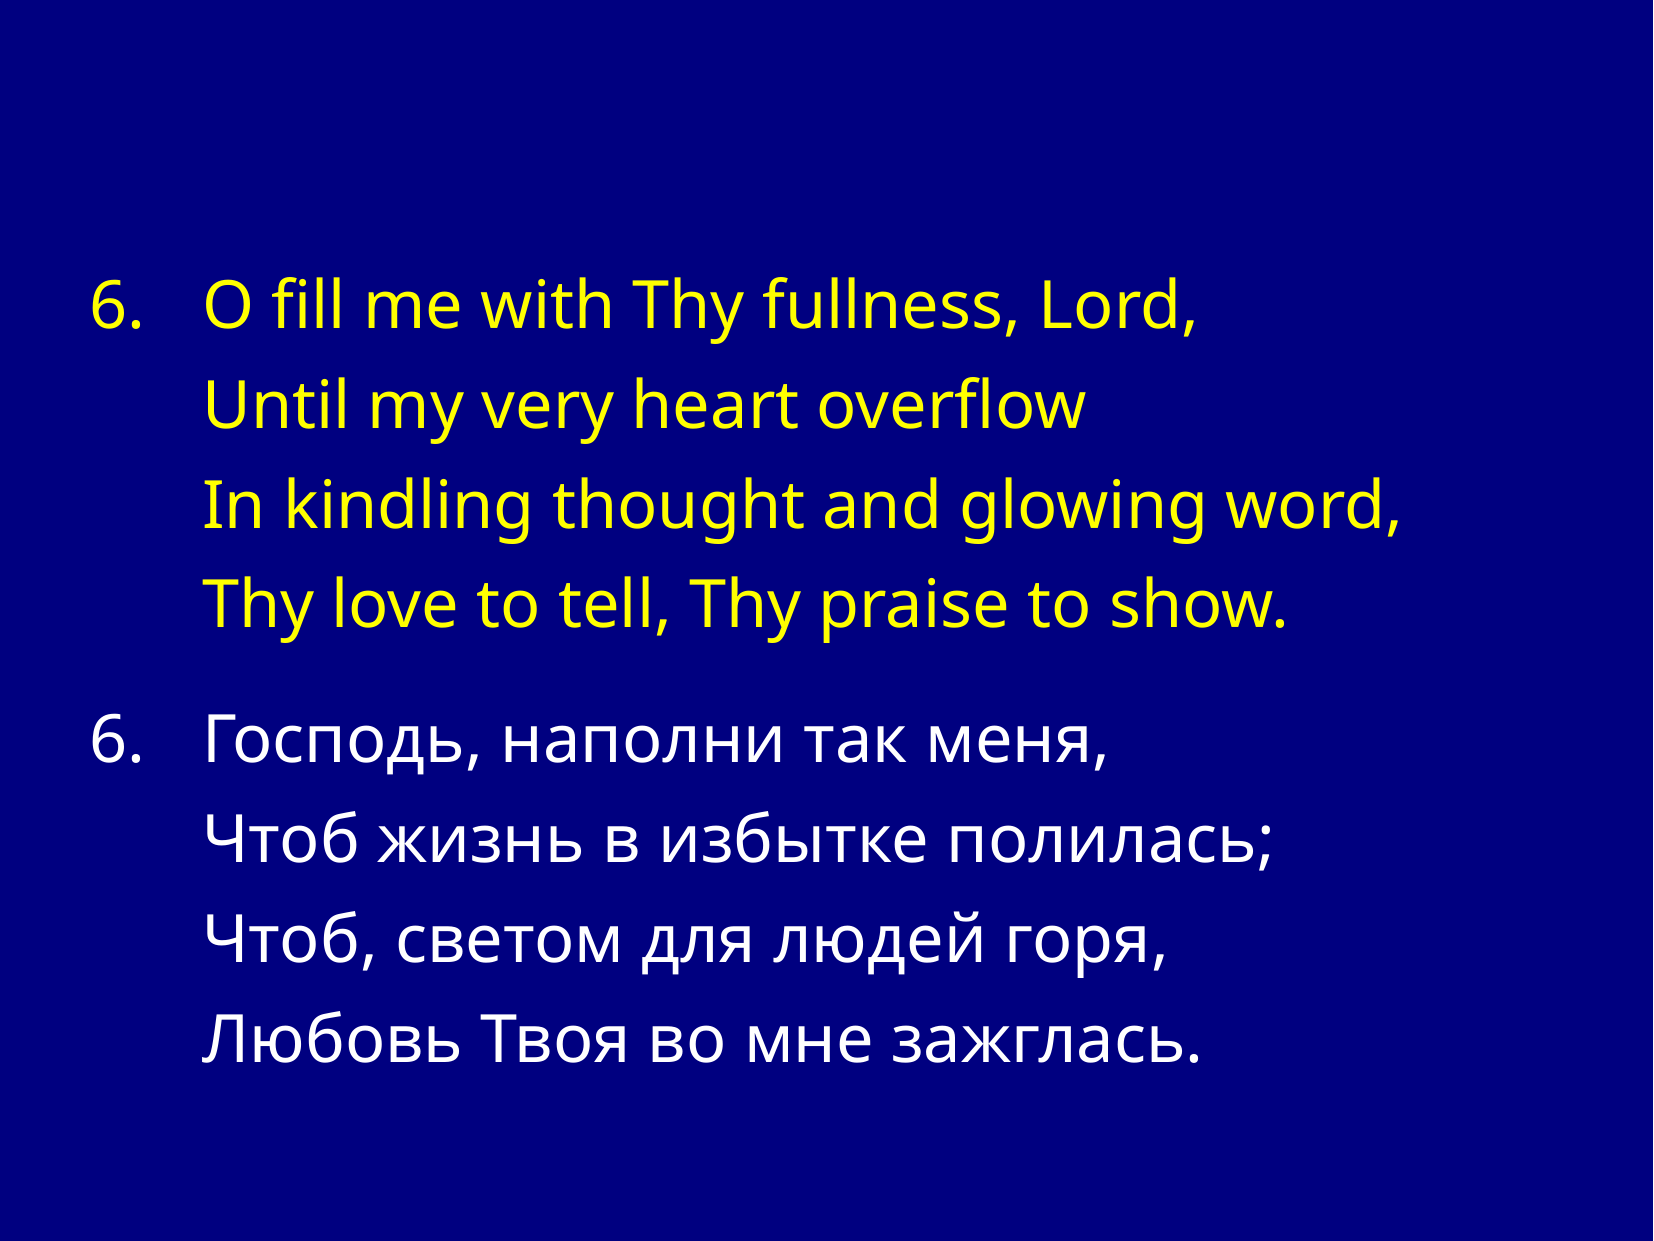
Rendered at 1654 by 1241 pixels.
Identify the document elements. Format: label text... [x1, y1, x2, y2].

text_box 6. Господь, наполни так меня, Чтоб жизнь в избытке полилась; Чтоб, светом для людей горя, Любовь Твоя во мне зажглась. [75, 675, 1576, 1163]
text_box 6. O fill me with Thy fullness, Lord, Until my very heart overflow In kindling thought and glowing word, Thy love to tell, Thy praise to show. [75, 150, 1576, 638]
